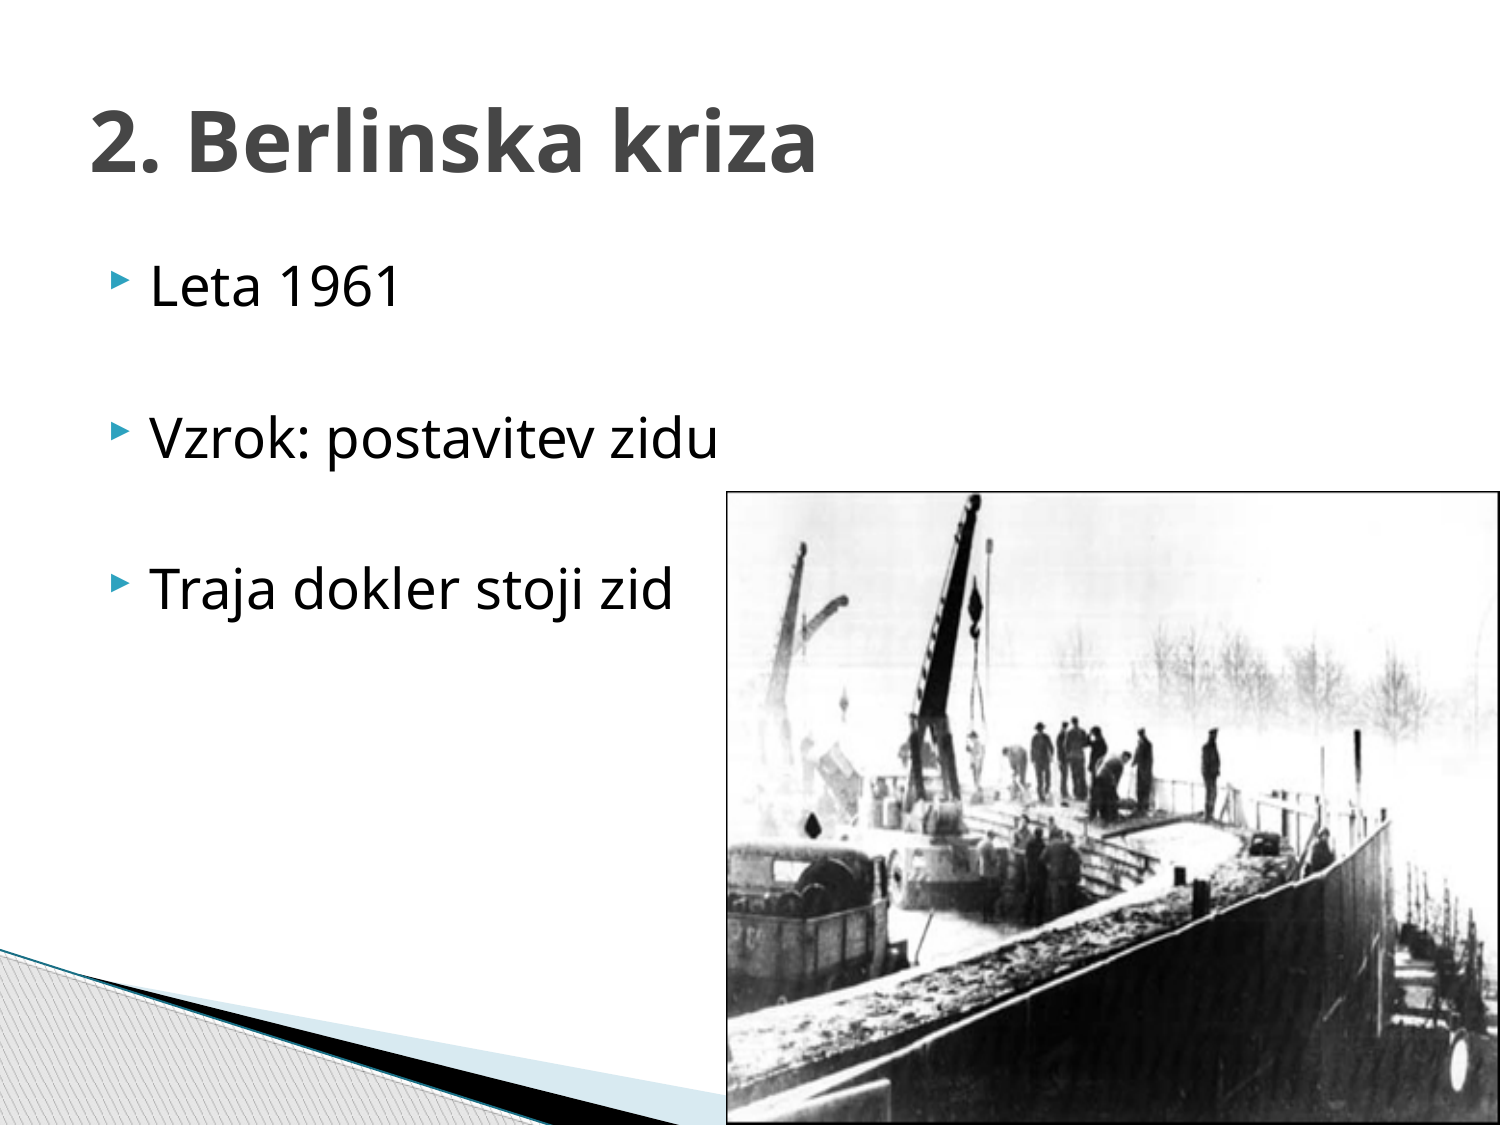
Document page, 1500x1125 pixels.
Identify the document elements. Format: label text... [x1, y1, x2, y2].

list Leta 1961 Vzrok: postavitev zidu Traja dokler stoji zid [75, 242, 1425, 986]
title 2. Berlinska kriza [75, 45, 1425, 233]
picture [726, 491, 1500, 1125]
